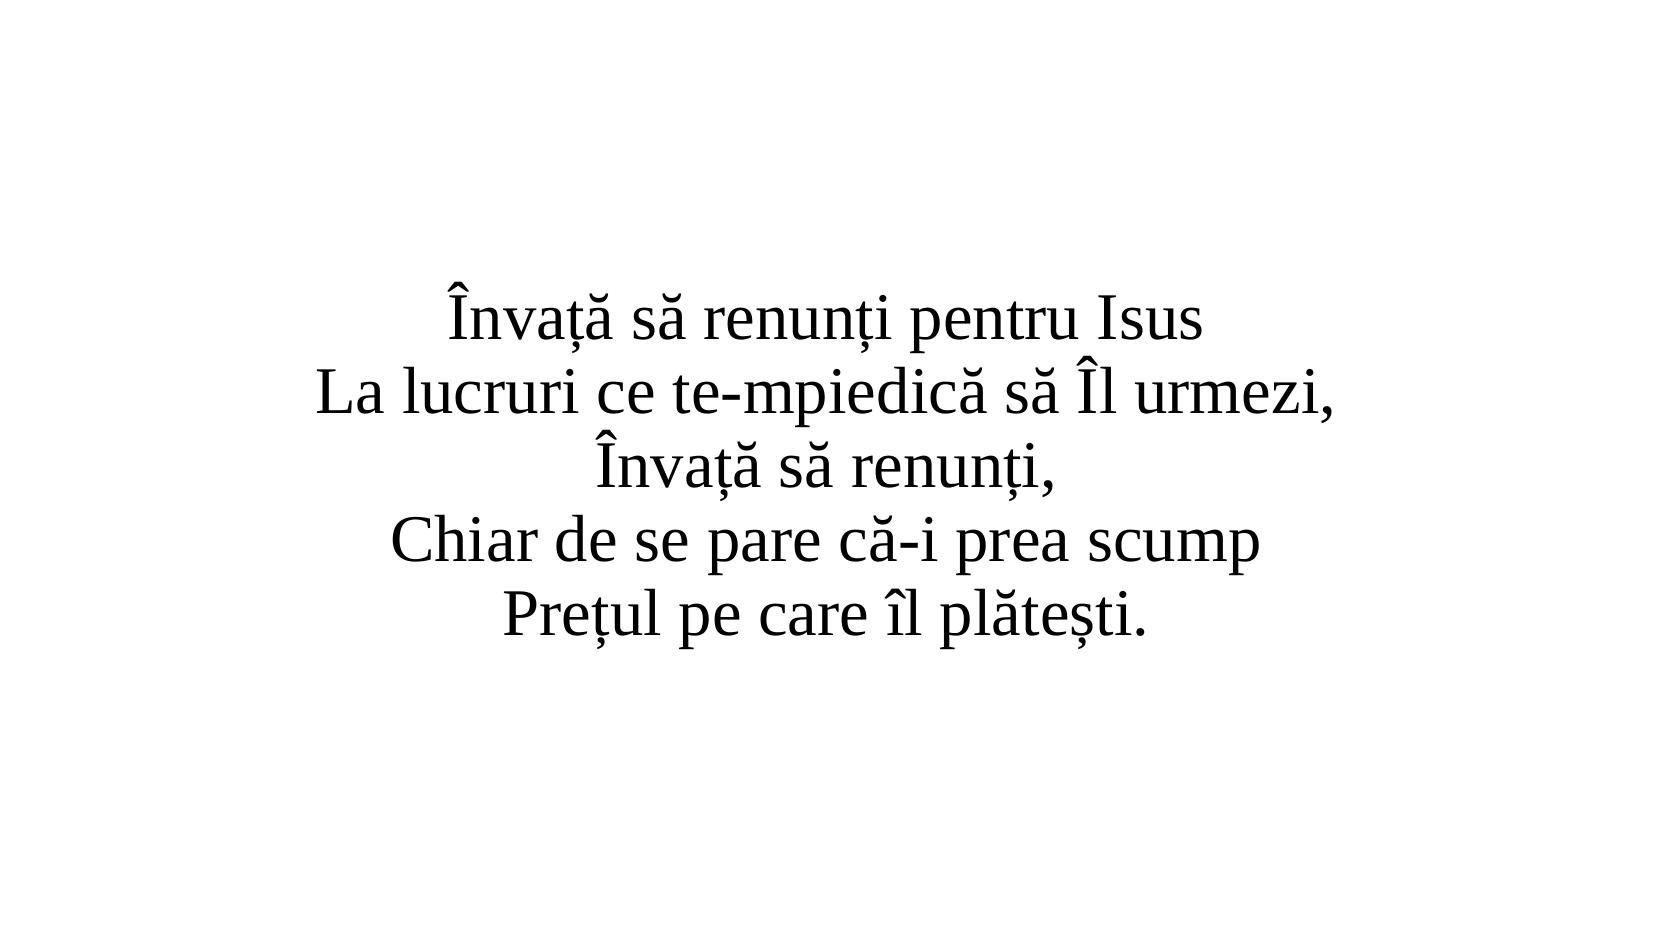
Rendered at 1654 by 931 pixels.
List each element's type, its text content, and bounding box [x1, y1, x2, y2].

subtitle Învață să renunți pentru Isus La lucruri ce te-mpiedică să Îl urmezi, Învață să renunți, Chiar de se pare că-i prea scump Prețul pe care îl plătești. [300, 150, 1354, 781]
